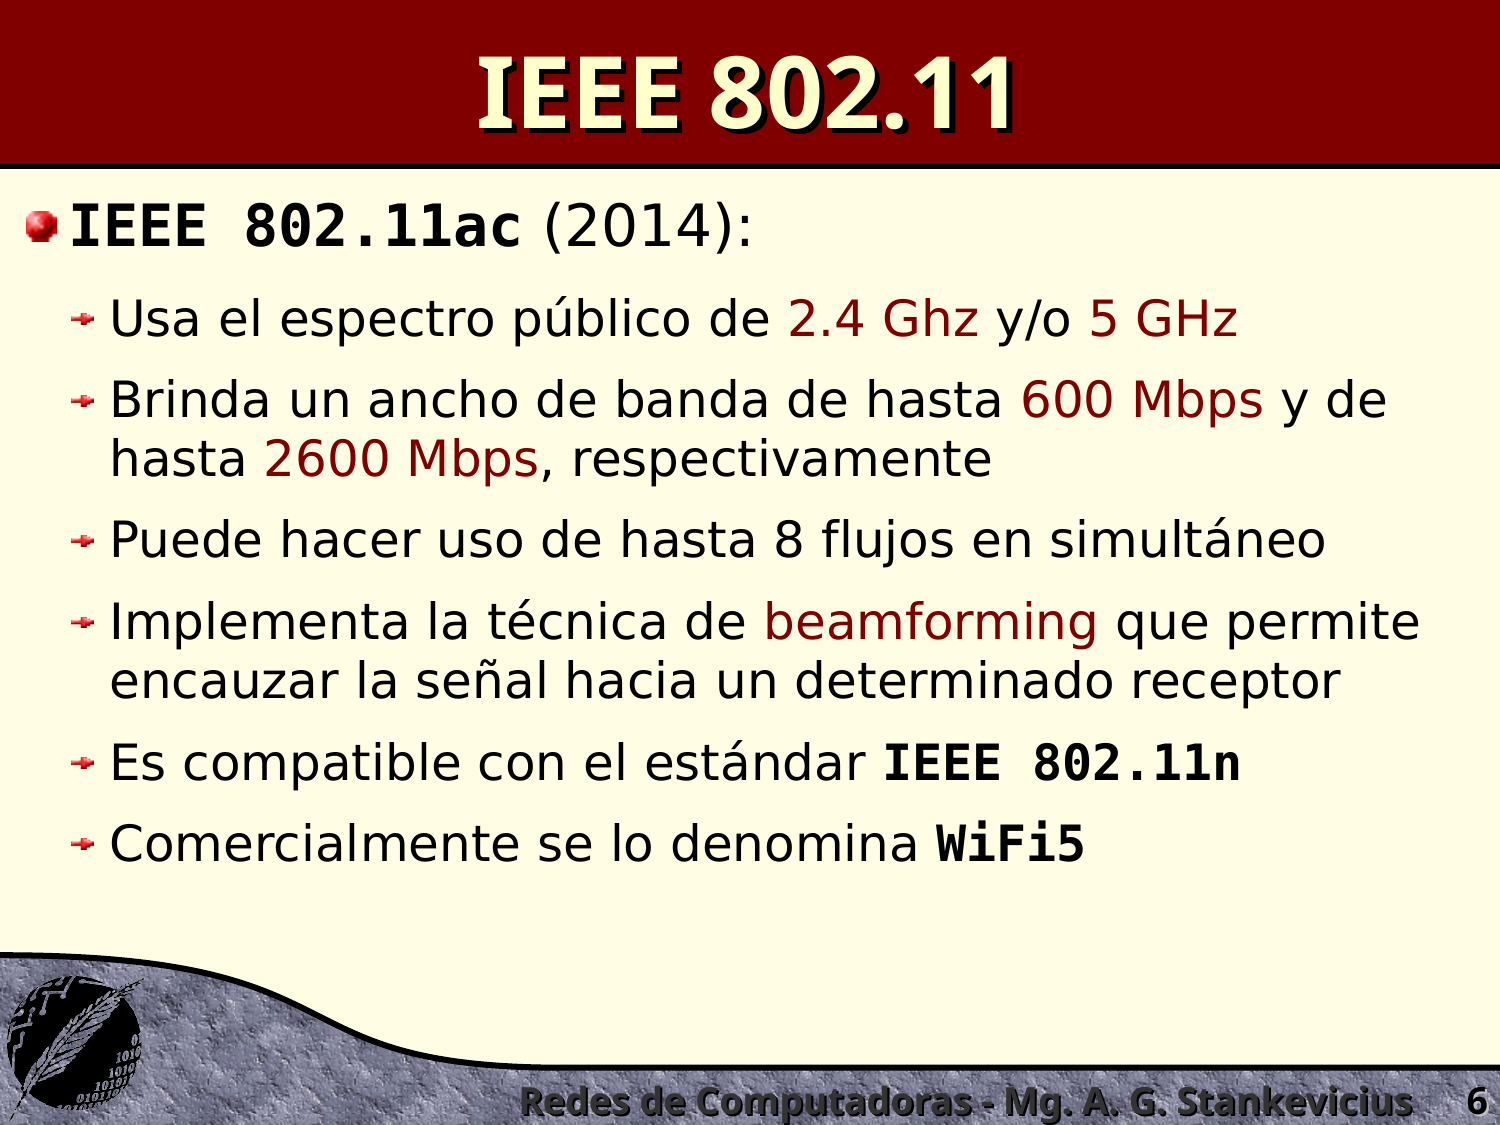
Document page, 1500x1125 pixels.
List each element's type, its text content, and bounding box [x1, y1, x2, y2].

picture [0, 959, 1500, 1125]
title IEEE 802.11 [15, 5, 1485, 160]
list IEEE 802.11ac (2014): Usa el espectro público de 2.4 Ghz y/o 5 GHz Brinda un ancho de banda de hasta 600 Mbps y de hasta 2600 Mbps, respectivamente Puede hacer uso de hasta 8 flujos en simultáneo Implementa la técnica de beamforming que permite encauzar la señal hacia un determinado receptor Es compatible con el estándar IEEE 802.11n Comercialmente se lo denomina WiFi5 [11, 192, 1486, 956]
picture [1047, 1100, 1054, 1110]
picture [790, 1100, 795, 1110]
